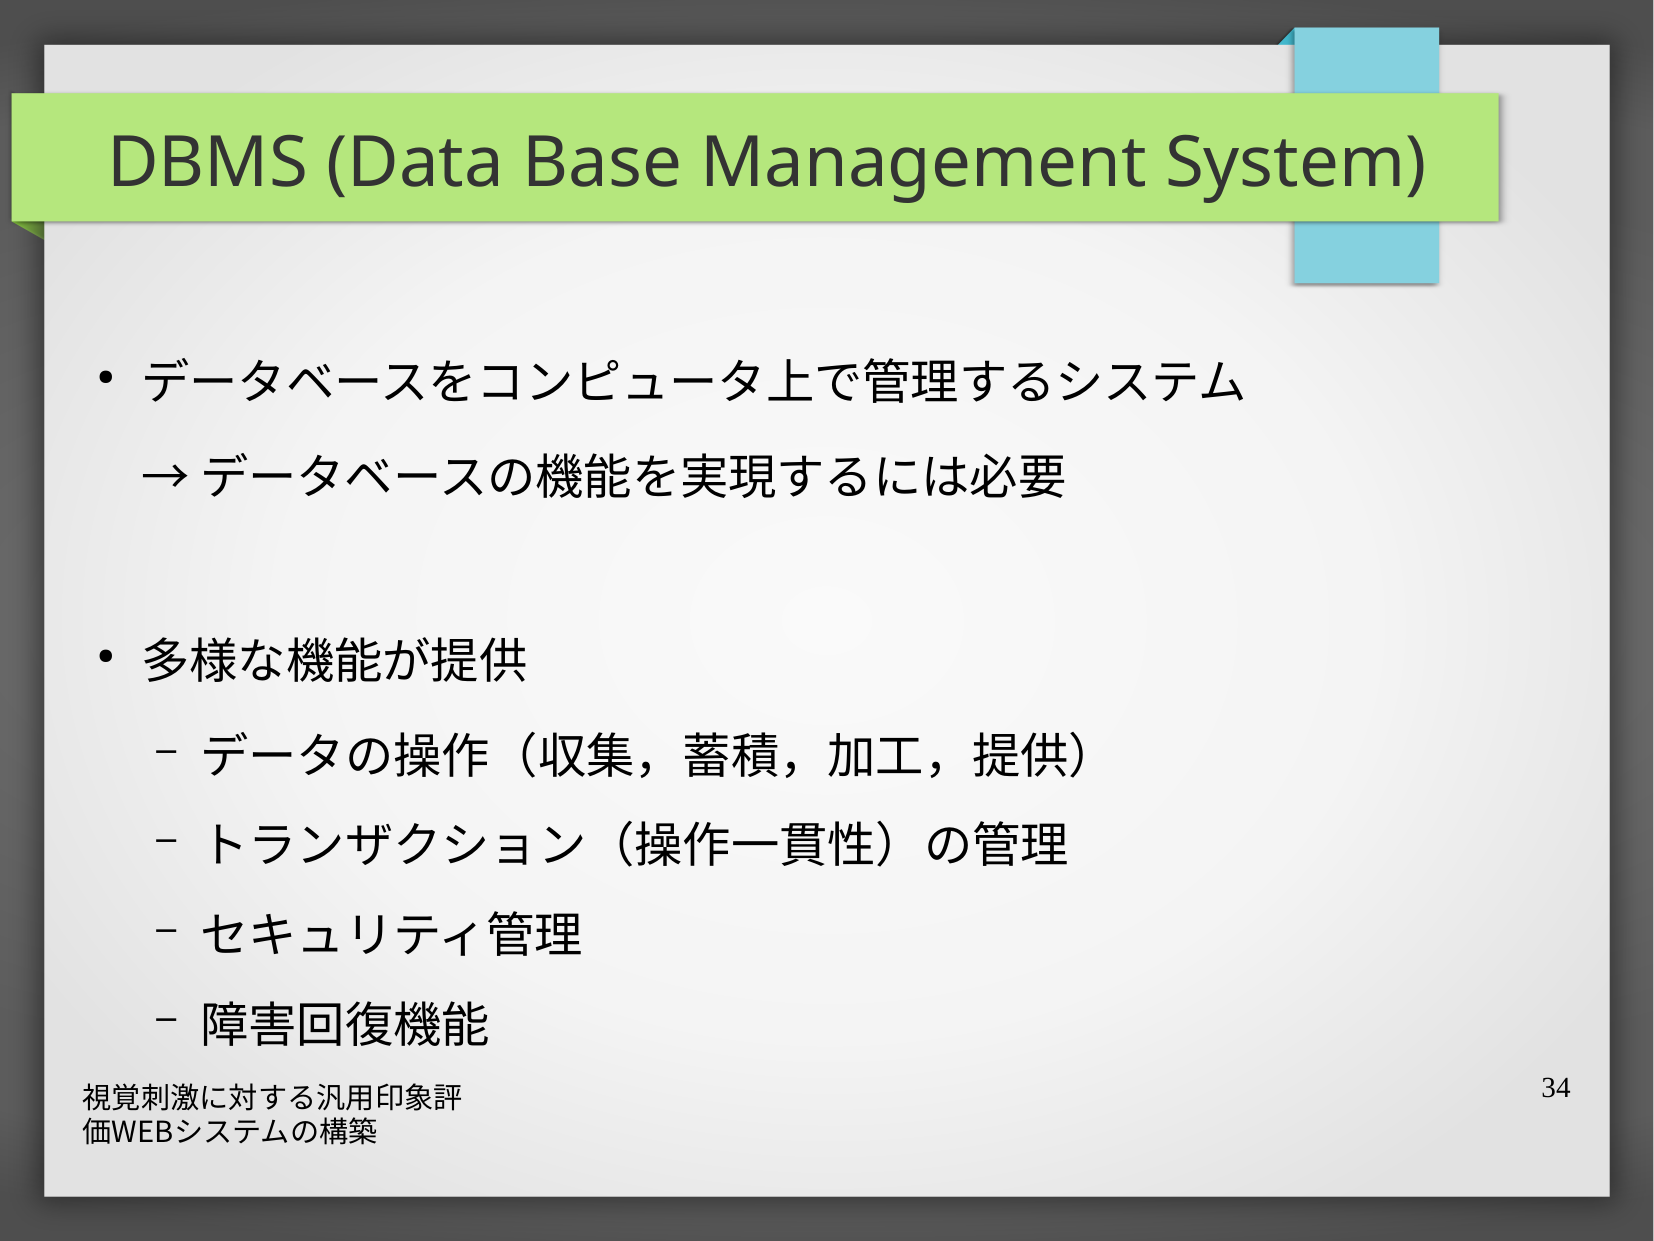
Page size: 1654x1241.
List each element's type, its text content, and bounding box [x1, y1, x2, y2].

picture [0, 0, 1654, 1241]
list データベースをコンピュータ上で管理するシステム → データベースの機能を実現するには必要 多様な機能が提供 データの操作（収集，蓄積，加工，提供） トランザクション（操作一貫性）の管理 セキュリティ管理 障害回復機能 [82, 343, 1538, 1063]
title DBMS (Data Base Management System) [70, 106, 1465, 213]
